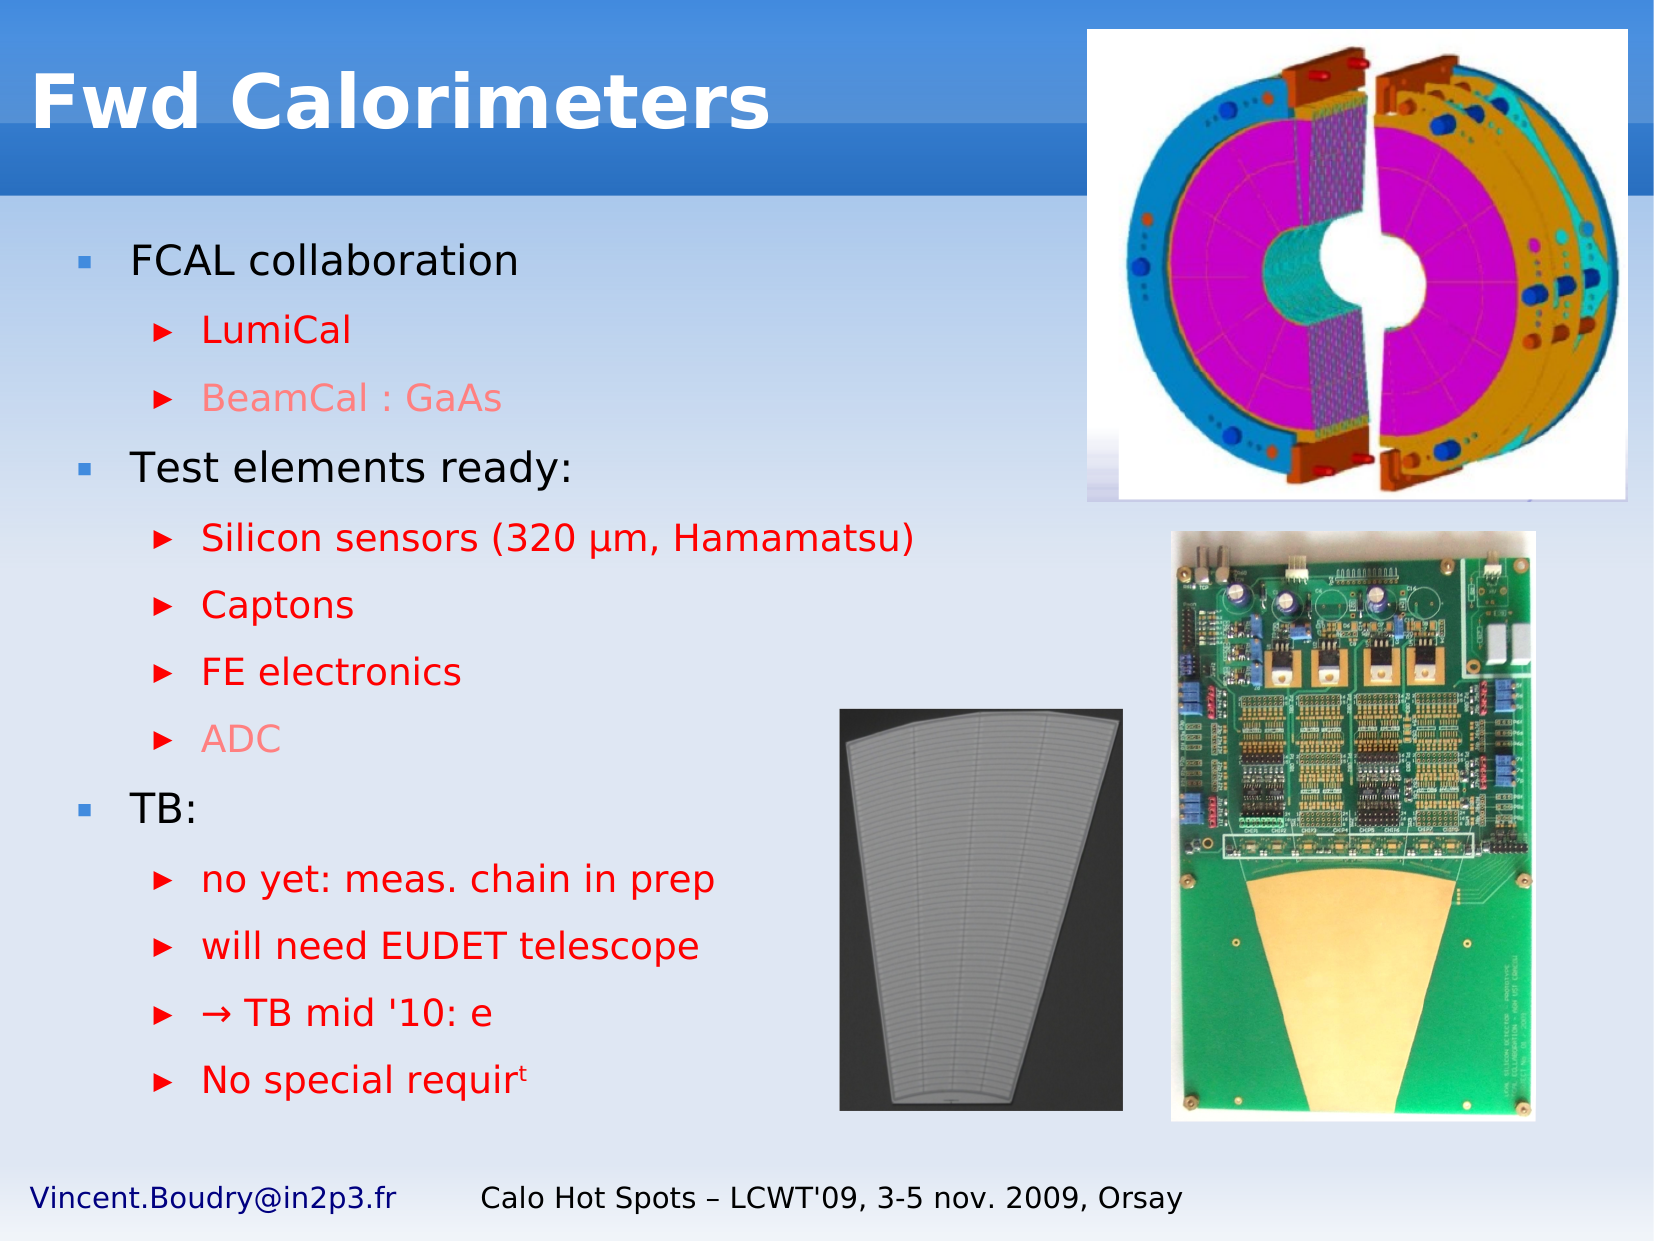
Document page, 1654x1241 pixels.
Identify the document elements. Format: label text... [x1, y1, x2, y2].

picture [0, 0, 1654, 1241]
title Fwd Calorimeters [29, 7, 1654, 200]
list FCAL collaboration LumiCal BeamCal : GaAs Test elements ready: Silicon sensors (320 μm, Hamamatsu) Captons FE electronics ADC TB: no yet: meas. chain in prep will need EUDET telescope → TB mid '10: e No special requirt [59, 236, 1595, 1137]
